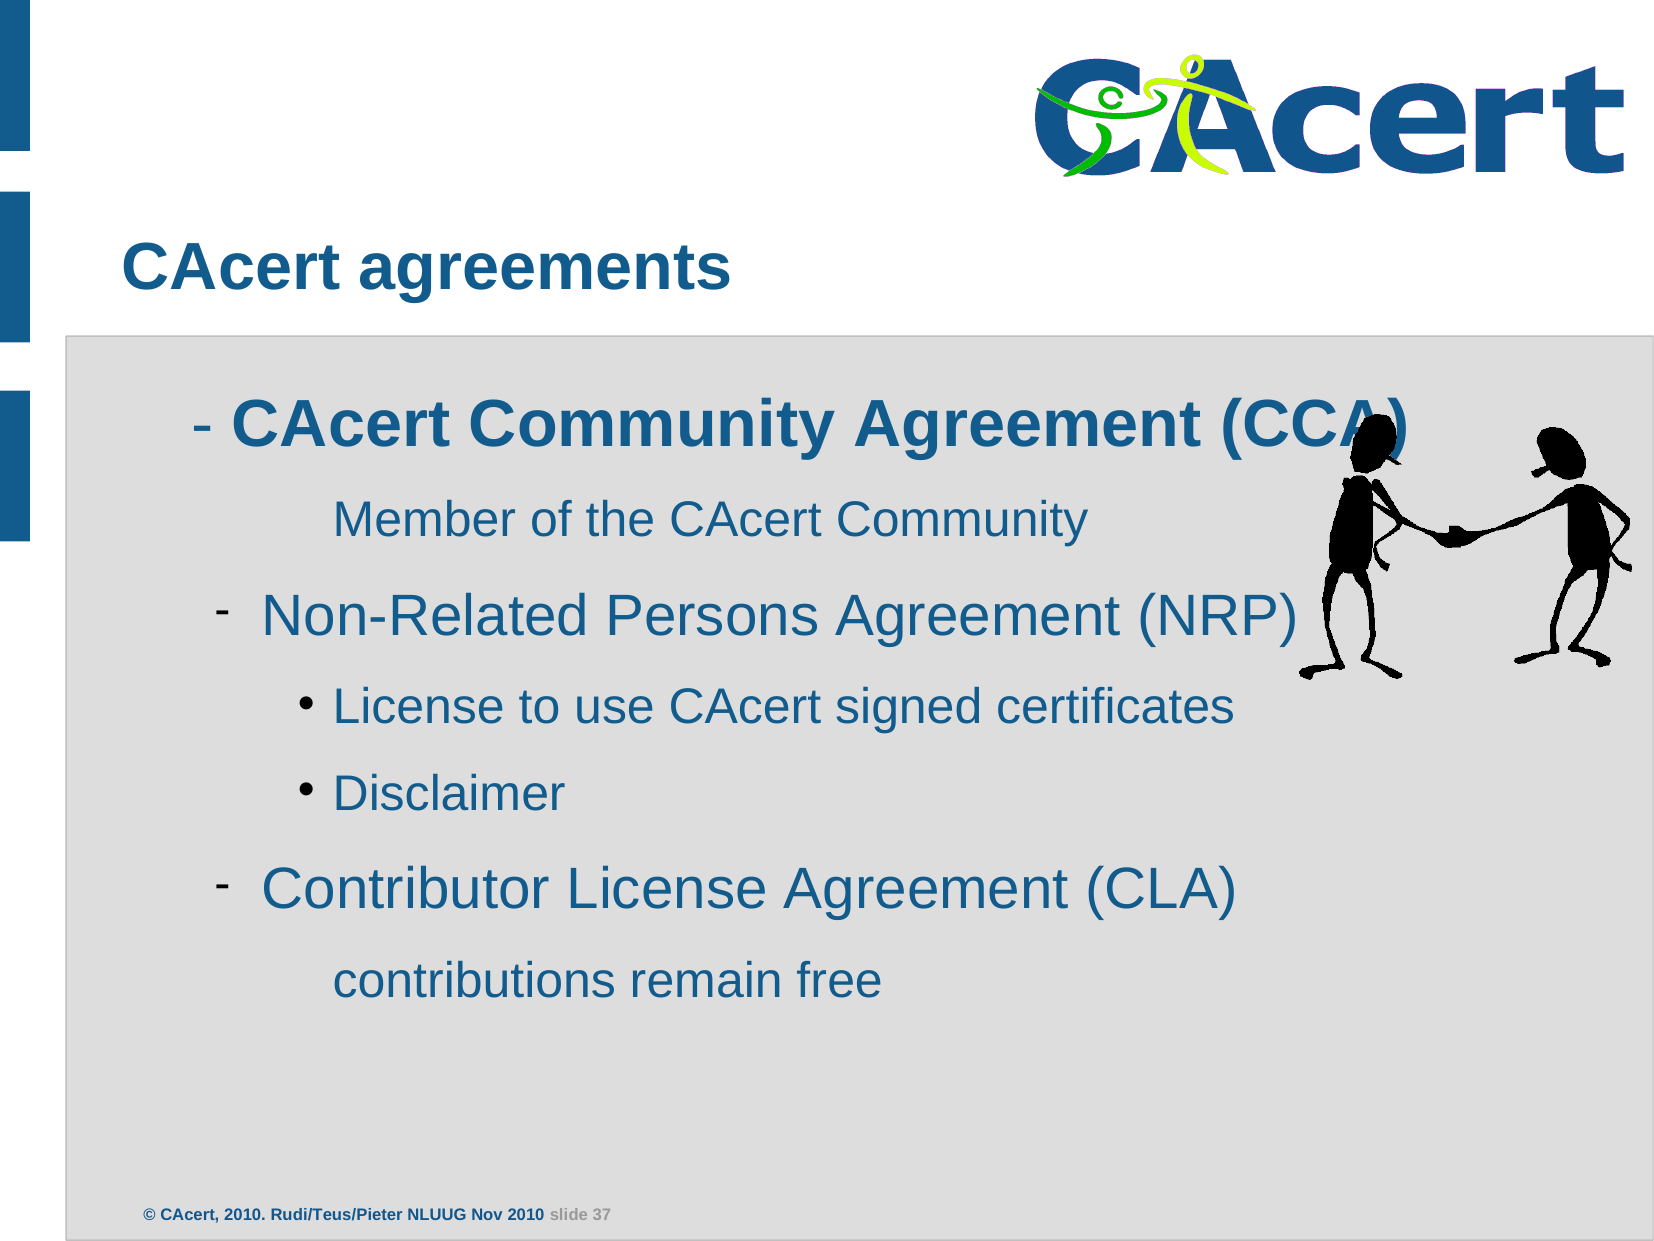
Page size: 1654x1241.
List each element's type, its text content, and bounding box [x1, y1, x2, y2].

picture [1033, 53, 1625, 178]
title CAcert agreements [121, 177, 1533, 315]
list - CAcert Community Agreement (CCA) Member of the CAcert Community Non-Related Persons Agreement (NRP) License to use CAcert signed certificates Disclaimer Contributor License Agreement (CLA) contributions remain free [121, 344, 1594, 1238]
picture [1299, 413, 1632, 680]
